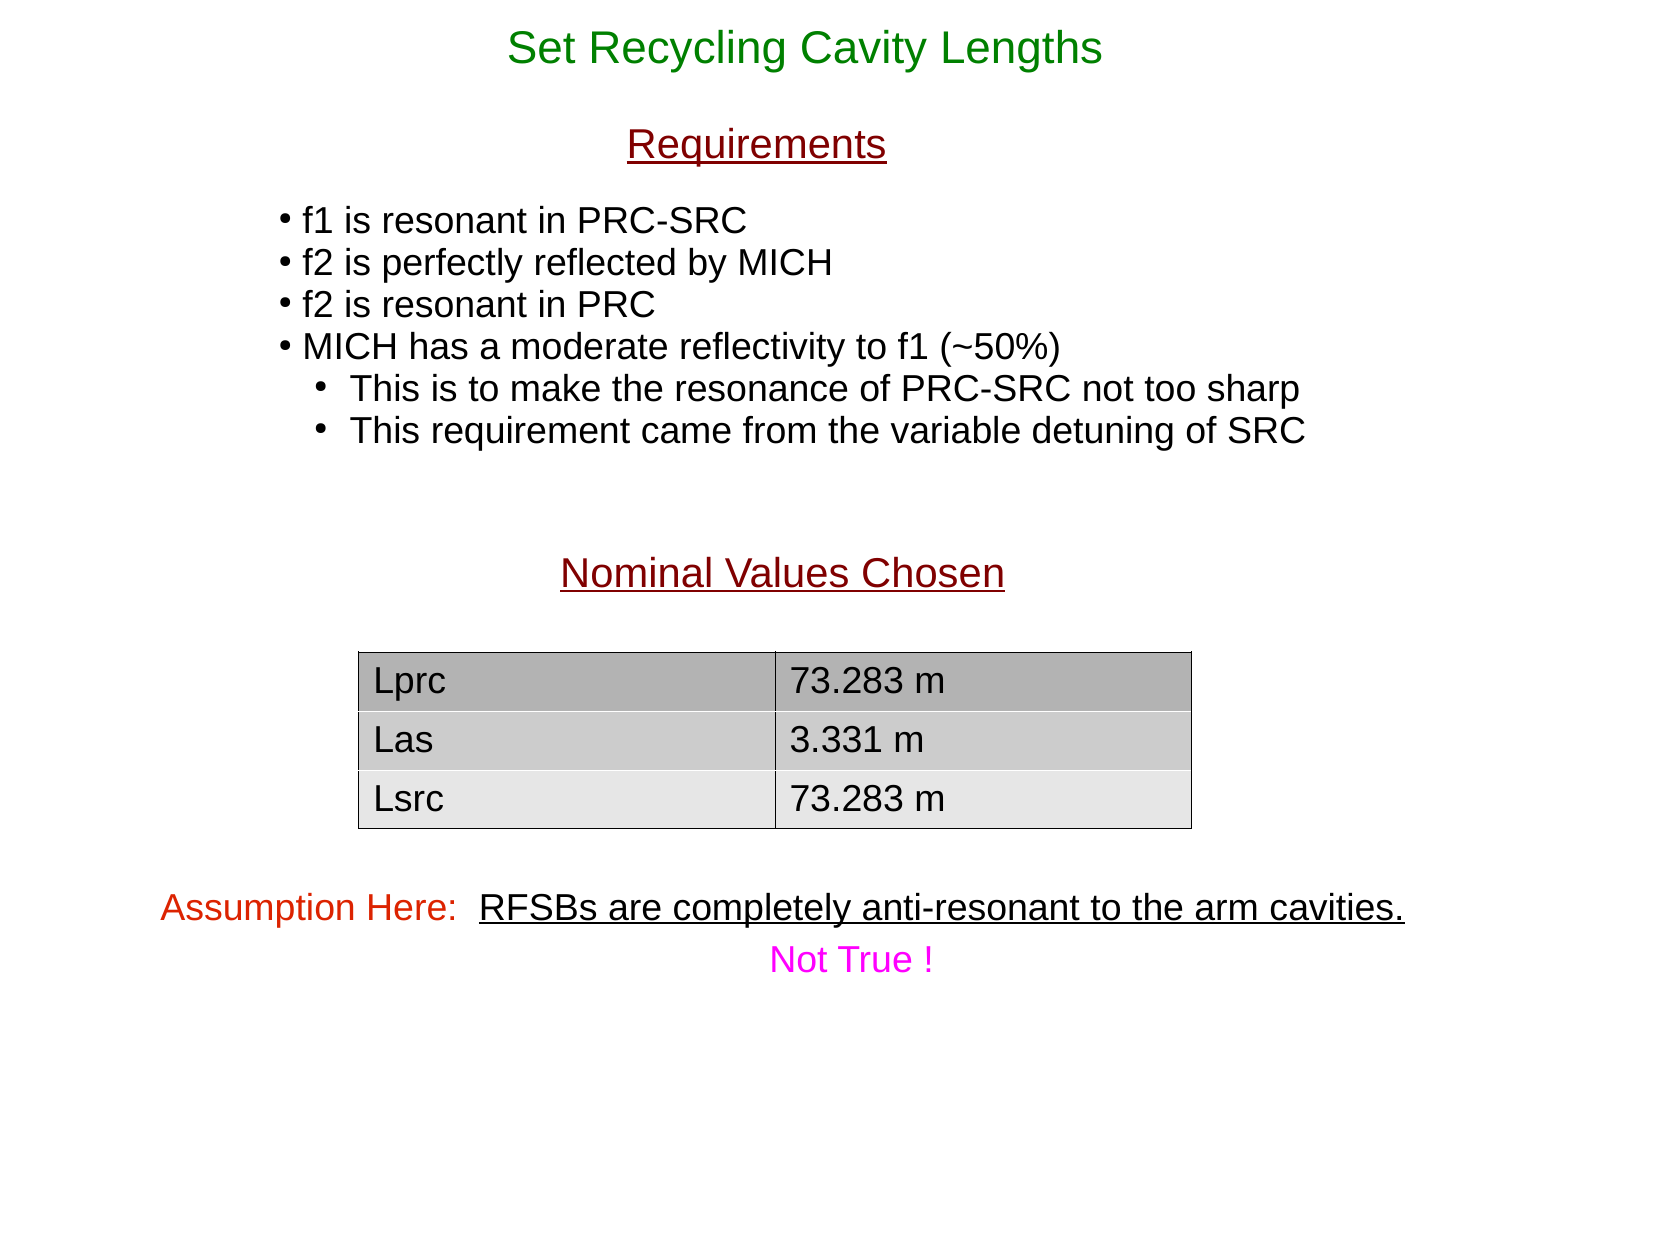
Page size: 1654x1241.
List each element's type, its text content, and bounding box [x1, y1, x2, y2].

table_header 73.283 m [776, 653, 1191, 711]
text_box Not True ! [754, 930, 949, 988]
text_box Assumption Here: RFSBs are completely anti-resonant to the arm cavities. [145, 878, 1421, 936]
table_cell Lsrc [359, 771, 775, 828]
text_box f1 is resonant in PRC-SRC f2 is perfectly reflected by MICH f2 is resonant in PRC MICH has a moderate reflectivity to f1 (~50%) This is to make the resonance of PRC-SRC not too sharp This requirement came from the variable detuning of SRC [264, 191, 1322, 459]
table_cell 73.283 m [776, 771, 1191, 828]
text_box Set Recycling Cavity Lengths [492, 14, 1119, 81]
text_box Requirements [611, 113, 902, 176]
text_box Nominal Values Chosen [545, 542, 1021, 604]
table_cell 3.331 m [776, 712, 1191, 770]
table_header Lprc [359, 653, 775, 711]
table_cell Las [359, 712, 775, 770]
